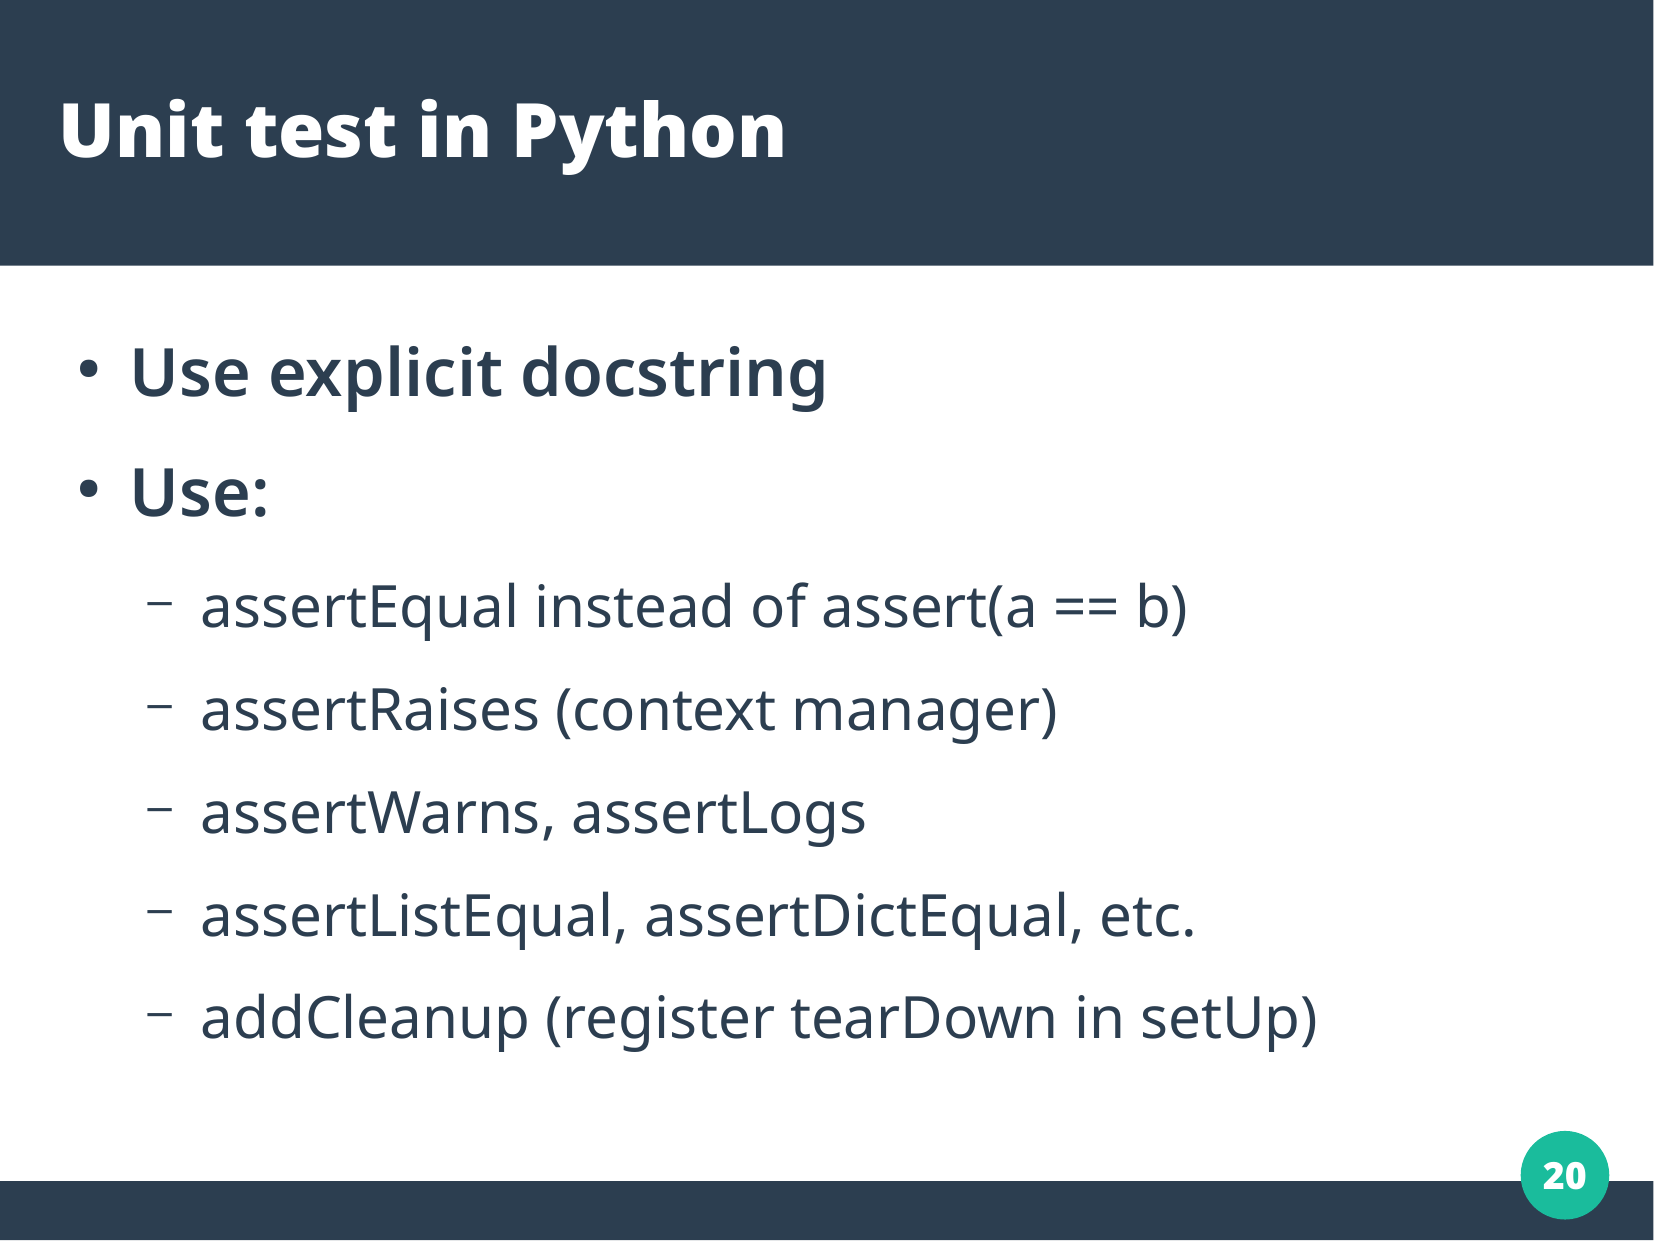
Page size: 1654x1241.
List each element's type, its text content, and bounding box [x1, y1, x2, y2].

list Use explicit docstring Use: assertEqual instead of assert(a == b) assertRaises (context manager) assertWarns, assertLogs assertListEqual, assertDictEqual, etc. addCleanup (register tearDown in setUp) [59, 324, 1595, 1152]
title Unit test in Python [59, 49, 1595, 207]
